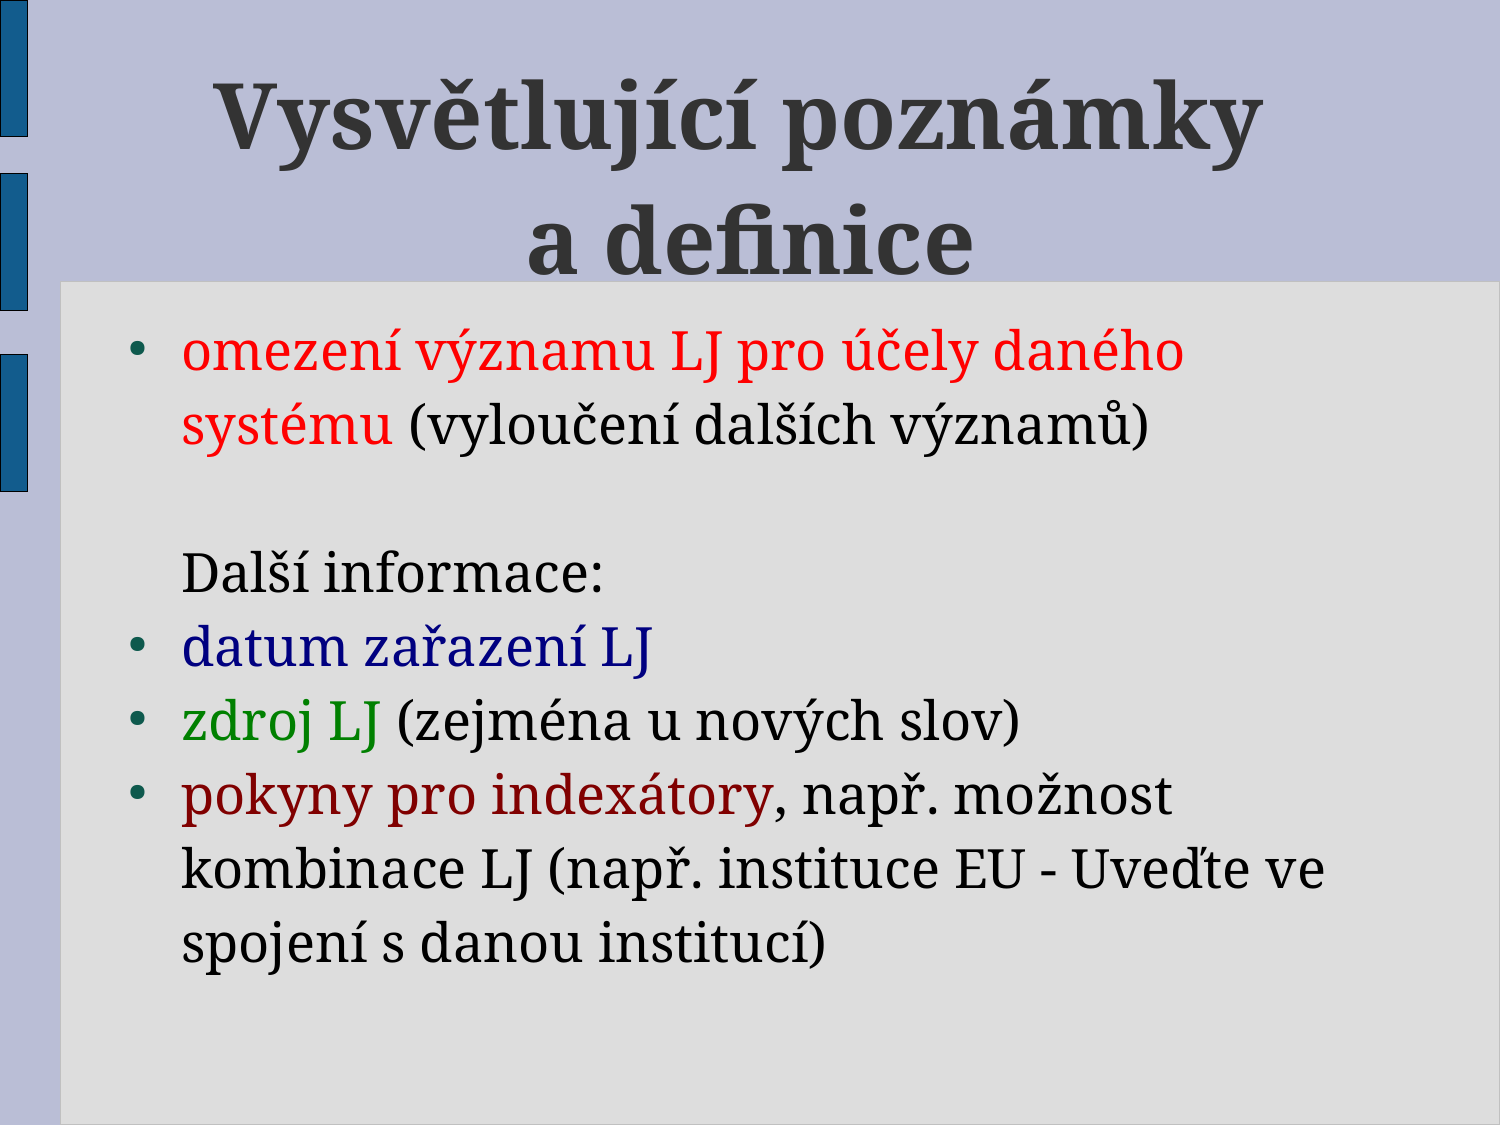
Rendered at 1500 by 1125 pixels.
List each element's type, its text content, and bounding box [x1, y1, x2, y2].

title Vysvětlující poznámky a definice [110, 72, 1392, 281]
list omezení významu LJ pro účely daného systému (vyloučení dalších významů) Další informace: datum zařazení LJ zdroj LJ (zejména u nových slov) pokyny pro indexátory, např. možnost kombinace LJ (např. instituce EU - Uveďte ve spojení s danou institucí) [110, 312, 1392, 1007]
